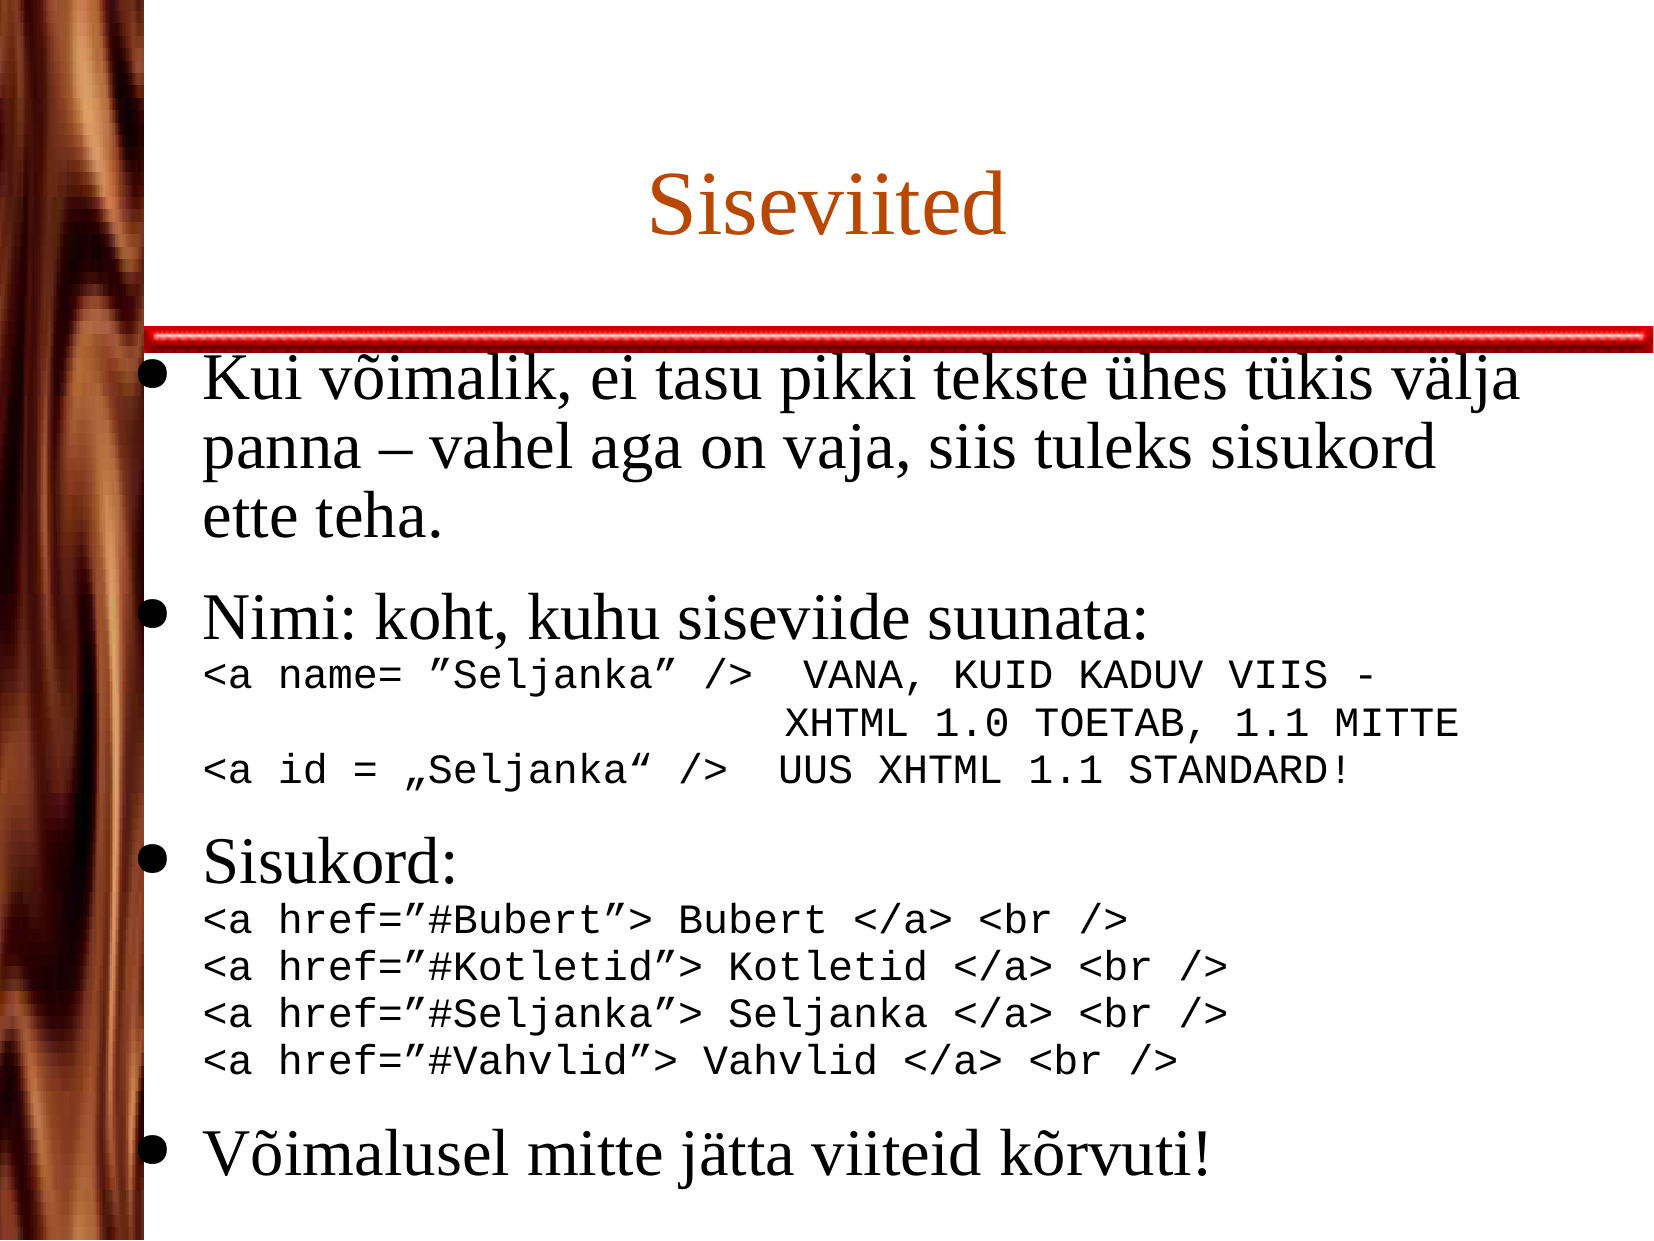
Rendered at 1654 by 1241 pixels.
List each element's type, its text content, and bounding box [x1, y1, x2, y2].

picture [0, 0, 1654, 1240]
title Siseviited [121, 100, 1533, 312]
list Kui võimalik, ei tasu pikki tekste ühes tükis välja panna – vahel aga on vaja, siis tuleks sisukord ette teha. Nimi: koht, kuhu siseviide suunata: <a name= ”Seljanka” /> VANA, KUID KADUV VIIS - XHTML 1.0 TOETAB, 1.1 MITTE <a id = „Seljanka“ /> UUS XHTML 1.1 STANDARD! Sisukord: <a href=”#Bubert”> Bubert </a> <br /> <a href=”#Kotletid”> Kotletid </a> <br /> <a href=”#Seljanka”> Seljanka </a> <br /> <a href=”#Vahvlid”> Vahvlid </a> <br /> Võimalusel mitte jätta viiteid kõrvuti! [121, 344, 1533, 1196]
